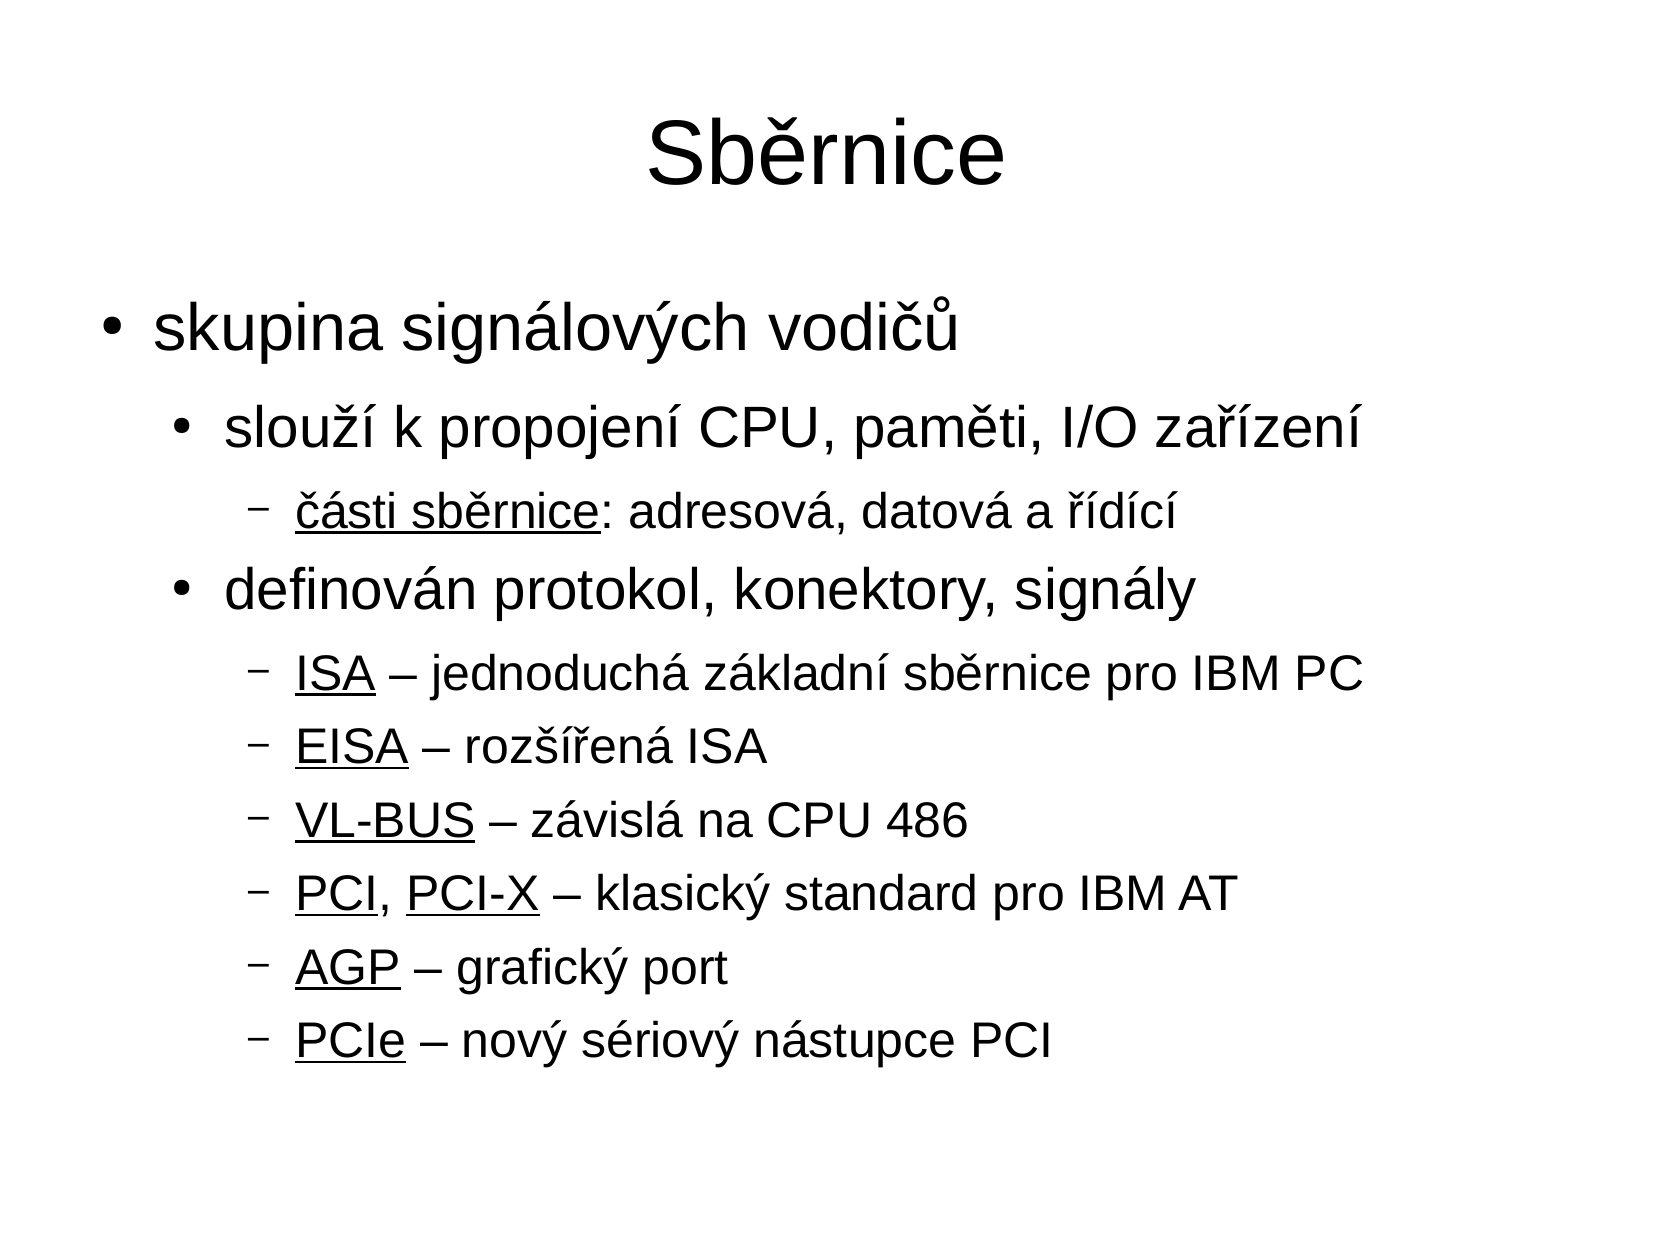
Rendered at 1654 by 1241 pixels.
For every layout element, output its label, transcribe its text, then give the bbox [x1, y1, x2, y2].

list skupina signálových vodičů slouží k propojení CPU, paměti, I/O zařízení části sběrnice: adresová, datová a řídící definován protokol, konektory, signály ISA – jednoduchá základní sběrnice pro IBM PC EISA – rozšířená ISA VL-BUS – závislá na CPU 486 PCI, PCI-X – klasický standard pro IBM AT AGP – grafický port PCIe – nový sériový nástupce PCI [82, 290, 1571, 1109]
title Sběrnice [82, 49, 1571, 257]
